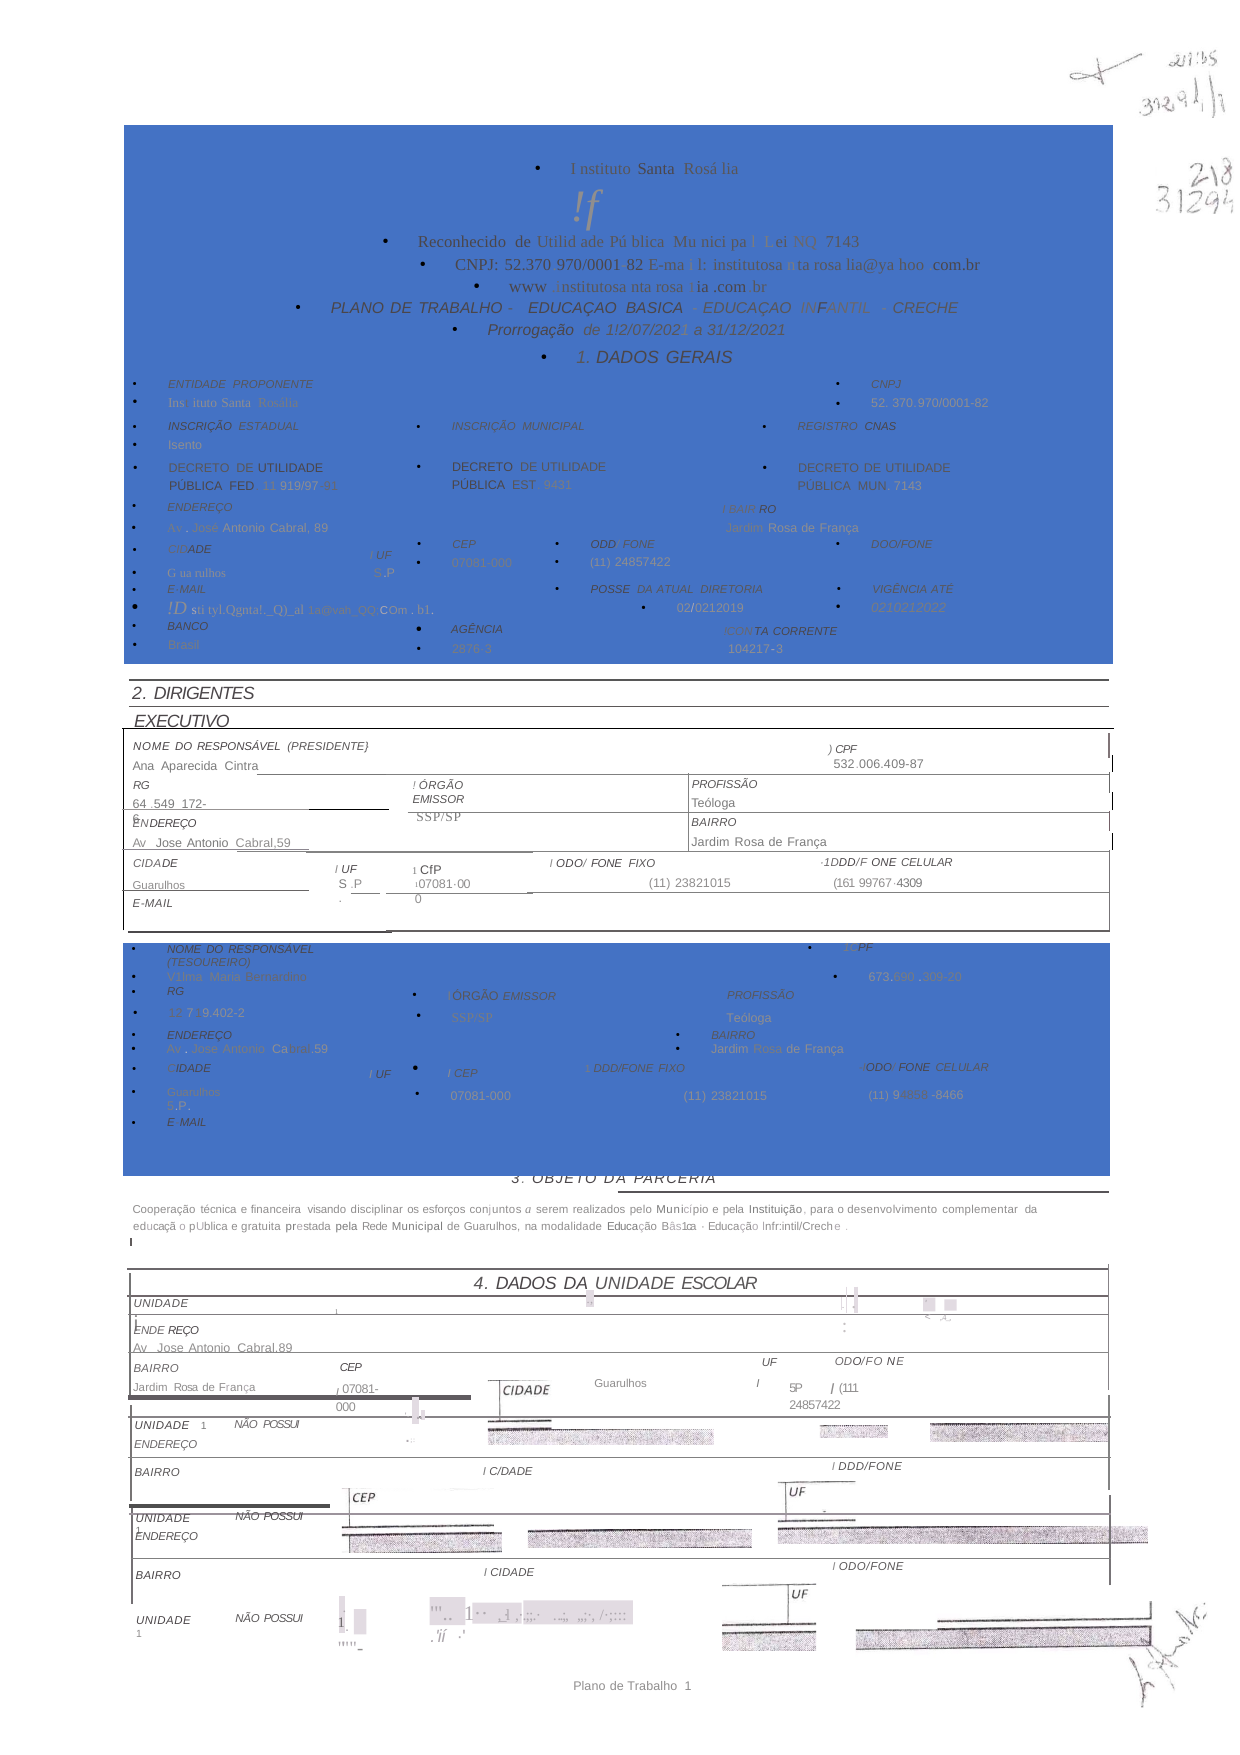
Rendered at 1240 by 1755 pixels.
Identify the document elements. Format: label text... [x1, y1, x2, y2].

text_box UNIDADE i [131, 1295, 205, 1322]
text_box [488, 1418, 714, 1444]
table_cell RG [123, 985, 392, 1006]
table_cell CIDADE I UF G ua rulhos S.P [124, 538, 414, 583]
table_cell E·MAIL !D sti tyl.Qgnta!._Q)_al 1a@vah_QQ;COm . b1. [124, 583, 552, 620]
text_box BAIRRO Jardim Rosa de França UNIDADE 1 NÃO POSSUI ENDEREÇO [131, 1361, 304, 1444]
text_box 1. """- [335, 1609, 371, 1635]
text_box . [340, 1597, 349, 1617]
text_box I UF S .P. [332, 863, 361, 893]
text_box Plano de Trabalho 1 [571, 1678, 696, 1695]
table_cell SSP/SP Teóloga [392, 1006, 1110, 1029]
text_box NÃO POSSUI [233, 1611, 305, 1627]
table_cell E-MAIL [123, 1116, 297, 1176]
table_cell IÓRGÃO EMISSOR PROFISSÃO [392, 985, 1110, 1006]
table_cell PLANO DE TRABALHO - EDUCAÇAO BASICA - EDUCAÇAO INFANTIL - CRECHE Prorrogação de 1!2/07/2021 a 31/12/2021 [124, 300, 1113, 348]
table_cell AGÊNCIA !CONTA CORRENTE 2876·3 104217-3 [414, 620, 1113, 664]
table_cell ENDEREÇO I BAIR RO Av . José Antonio Cabral, 89 Jardim Rosa de França [124, 495, 1113, 538]
text_box [342, 1488, 502, 1513]
table_cell ENDEREÇO [123, 1029, 392, 1042]
text_box ENDEREÇO [132, 1528, 201, 1545]
table_cell DOO/FONE [833, 538, 1113, 583]
text_box UNIDADE 1 [133, 1510, 206, 1527]
text_box NÃO POSSUI [233, 1509, 305, 1525]
text_box 1 CfP 107081·000 [409, 862, 475, 894]
text_box [722, 1584, 816, 1650]
text_box BAIRRO [689, 814, 740, 831]
table_cell ENTIDADE PROPONENTE Inst ituto Santa Rosália [124, 378, 833, 420]
text_box I ODO/ FONE FIXO (11) 23821015 [547, 856, 735, 892]
text_box '".. 1·· ,_·l ,·.;;.· ...;, ,,;·, /·;::: .'ií ·' [428, 1599, 634, 1625]
text_box ! ÓRGÃO EMISSOR SSP/SP [410, 778, 521, 813]
text_box I DDD/FONE [829, 1458, 904, 1475]
text_box [856, 1602, 1208, 1708]
table_cell Jardim Rosa de França [392, 1042, 1110, 1057]
text_box RG 64 .549 172-6 [130, 778, 212, 814]
table_cell DECRETO DE UTILIDADE PÚBLICA FED. 11 919/97-91 [124, 457, 414, 495]
table_header NOME DO RESPONSÁVEL (TESOUREIRO) [123, 943, 392, 970]
text_box [820, 1426, 888, 1438]
table_header I nstituto Santa Rosá lia !f Reconhecido de Utilid ade Pú blica Mu nici pa l Lei NQ 7143 CNPJ: 52.370.970/0001-82 E-ma i l: institutosa nta rosa lia@ya hoo .com.br www .institutosa nta rosa 1ia .com.br [124, 125, 1113, 300]
text_box Ana Aparecida Cintra [130, 757, 259, 775]
text_box 3. OBJETO DA PARCERIA Cooperação técnica e financeira visando disciplinar os esforços conjuntos a serem realizados pelo Município e pela Instituição, para o desenvolvimento complementar da educaçã o pUblica e gratuita prestada pela Rede Municipal de Guarulhos, na modalidade Educação Bâs1ca ·Educação lnfr:intil/Creche . [130, 1176, 1085, 1235]
table_cell V1lma Maria Bernardino [123, 970, 392, 985]
text_box CEP I 07081-000 [333, 1359, 398, 1397]
text_box E-MAIL [130, 896, 177, 913]
text_box ENDE REÇO Av Jose Antonio Cabral.89 [131, 1322, 294, 1358]
text_box ) CPF [826, 742, 858, 758]
table_cell INSCRIÇÃO MUNICIPAL [414, 420, 760, 457]
text_box 1 [333, 1307, 340, 1319]
text_box Teóloga [689, 795, 740, 813]
table_cell VIGÊNCIA ATÉ 0210212022 [833, 583, 1113, 620]
table_cell INSCRIÇÃO ESTADUAL Isento [124, 420, 414, 457]
text_box BAIRRO [133, 1567, 184, 1584]
text_box [778, 1482, 1148, 1544]
text_box I ODO/FONE [830, 1558, 905, 1575]
table_cell POSSE DA ATUAL DIRETORIA 02/0212019 [552, 583, 833, 620]
table_cell CIDADE I UF Guarulhos 5.P. [123, 1057, 392, 1116]
text_box I [754, 1375, 761, 1392]
text_box 4. DADOS DA UNIDADE ESCOLAR [471, 1272, 762, 1294]
text_box ODO/FO NE 5P I (111 24857422 [787, 1354, 912, 1393]
text_box ' < ,.4_, [922, 1297, 958, 1313]
table_cell DECRETO DE UTILIDADE PÚBLICA MUN. 7143 [760, 457, 1113, 495]
table_cell CEP 07081-000 [414, 538, 552, 583]
text_box [342, 1515, 502, 1552]
table_cell REGISTRO CNAS [760, 420, 1113, 457]
text_box [778, 1515, 1109, 1544]
text_box . .: [839, 1289, 862, 1314]
text_box [528, 1530, 752, 1548]
text_box ·1DDD/F ONE CELULAR (161 99767·4309 [818, 854, 959, 892]
text_box I CIDADE [481, 1565, 536, 1581]
text_box ., [584, 1294, 596, 1308]
text_box [1156, 156, 1234, 214]
text_box BAIRRO [132, 1465, 183, 1481]
table_cell 1. DADOS GERAIS [124, 348, 1113, 378]
text_box Guarulhos [592, 1375, 650, 1392]
table_cell Av . Jose Antonio Cabral.59 [123, 1042, 392, 1057]
table_cell I CEP 1 DDD/FONE FIXO -IODO/ FONE CELULAR 07081-000 (11) 23821015 (11) 94858 -8466 [392, 1057, 1110, 1116]
table_header 1CPF [392, 943, 1110, 970]
text_box UF [759, 1355, 780, 1371]
text_box PROFISSÃO [689, 776, 761, 793]
text_box I C/DADE [480, 1464, 534, 1480]
text_box 2. DIRIGENTES EXECUTIVO [132, 681, 681, 733]
text_box 532.006.409-87 [831, 756, 927, 773]
text_box '· ...;: [402, 1399, 428, 1424]
table_cell [297, 1116, 1110, 1176]
table_cell BAIRRO [392, 1029, 1110, 1042]
table_cell DECRETO DE UTILIDADE PÚBLICA EST. 9431 [414, 457, 760, 495]
table_cell 12 719.402-2 [123, 1006, 392, 1029]
text_box [488, 1380, 714, 1416]
text_box Jardim Rosa de França [689, 833, 830, 851]
table_cell BANCO Brasil [124, 620, 414, 664]
text_box UNIDADE 1 [133, 1613, 206, 1629]
text_box NOME DO RESPONSÁVEL (PRESIDENTE} [131, 738, 372, 755]
text_box [930, 1424, 1108, 1442]
text_box ENDEREÇO Av Jose Antonio Cabral,59 [130, 816, 294, 853]
text_box [1068, 48, 1226, 118]
table_cell 673.690 .309-20 [392, 970, 1110, 985]
table_cell CNPJ 52. 370.970/0001-82 [833, 378, 1113, 420]
text_box CIDADE Guarulhos [130, 855, 188, 894]
table_cell ODD/ FONE (11) 24857422 [552, 538, 833, 583]
